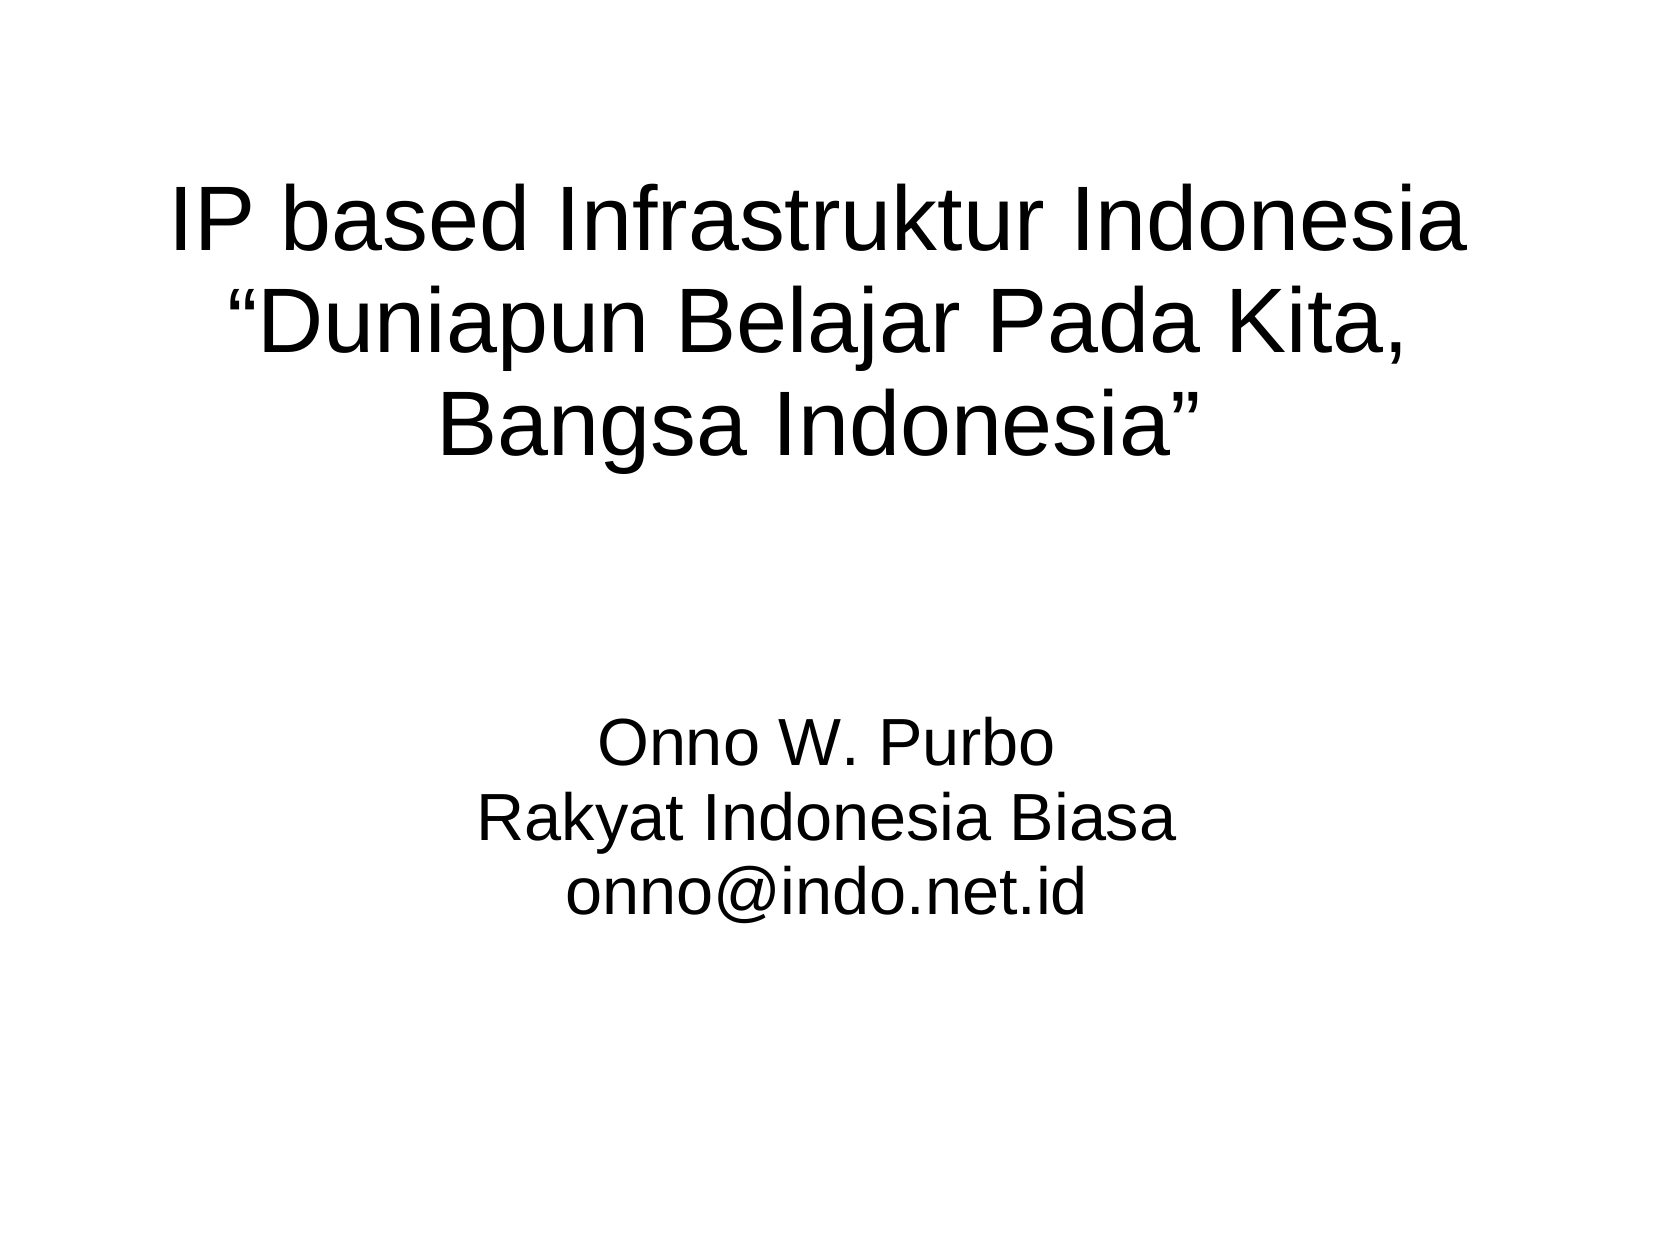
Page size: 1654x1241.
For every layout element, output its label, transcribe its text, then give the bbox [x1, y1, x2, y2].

title IP based Infrastruktur Indonesia “Duniapun Belajar Pada Kita, Bangsa Indonesia” [75, 116, 1564, 526]
subtitle Onno W. Purbo Rakyat Indonesia Biasa onno@indo.net.id [82, 525, 1571, 1109]
